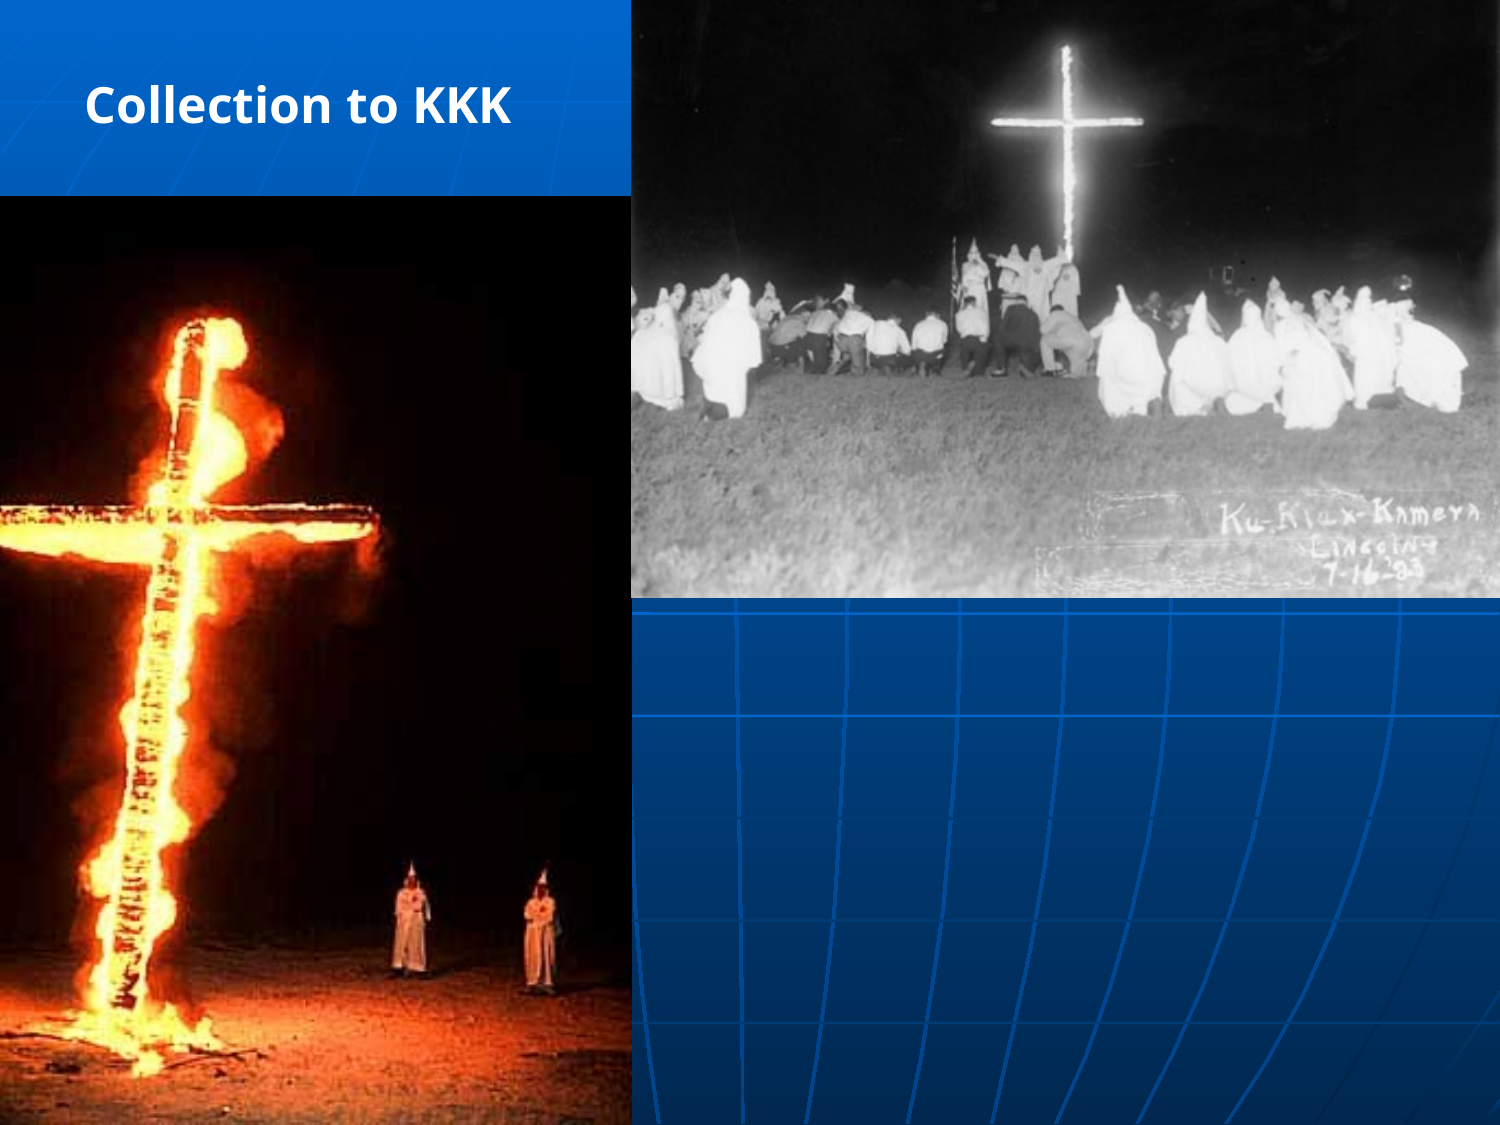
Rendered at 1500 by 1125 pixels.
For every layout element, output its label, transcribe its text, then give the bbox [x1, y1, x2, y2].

text_box Collection to KKK [69, 66, 528, 142]
picture [0, 0, 1500, 1125]
